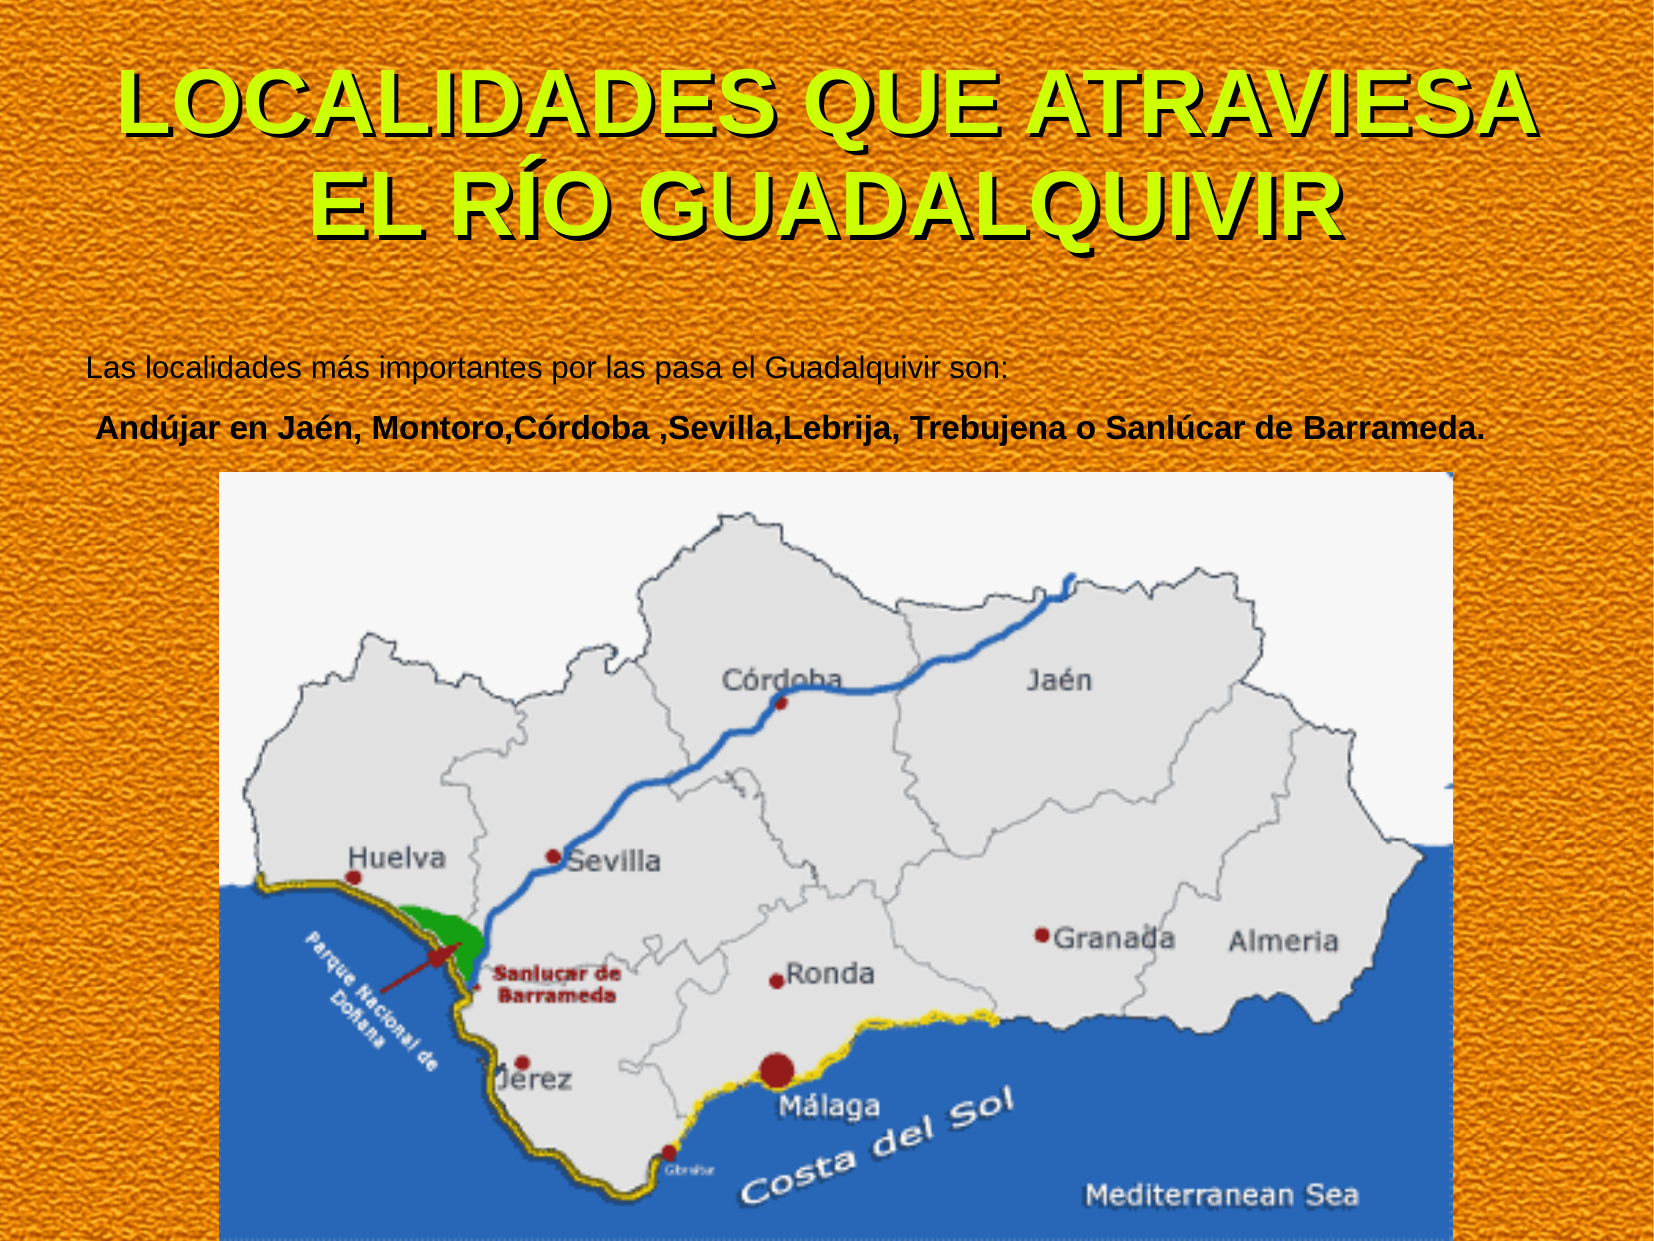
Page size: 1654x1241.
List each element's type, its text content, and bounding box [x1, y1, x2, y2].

picture [0, 0, 1654, 1241]
text_box Las localidades más importantes por las pasa el Guadalquivir son: Andújar en Jaén, Montoro,Córdoba ,Sevilla,Lebrija, Trebujena o Sanlúcar de Barrameda. [70, 342, 1646, 455]
title LOCALIDADES QUE ATRAVIESA EL RÍO GUADALQUIVIR [82, 49, 1571, 257]
